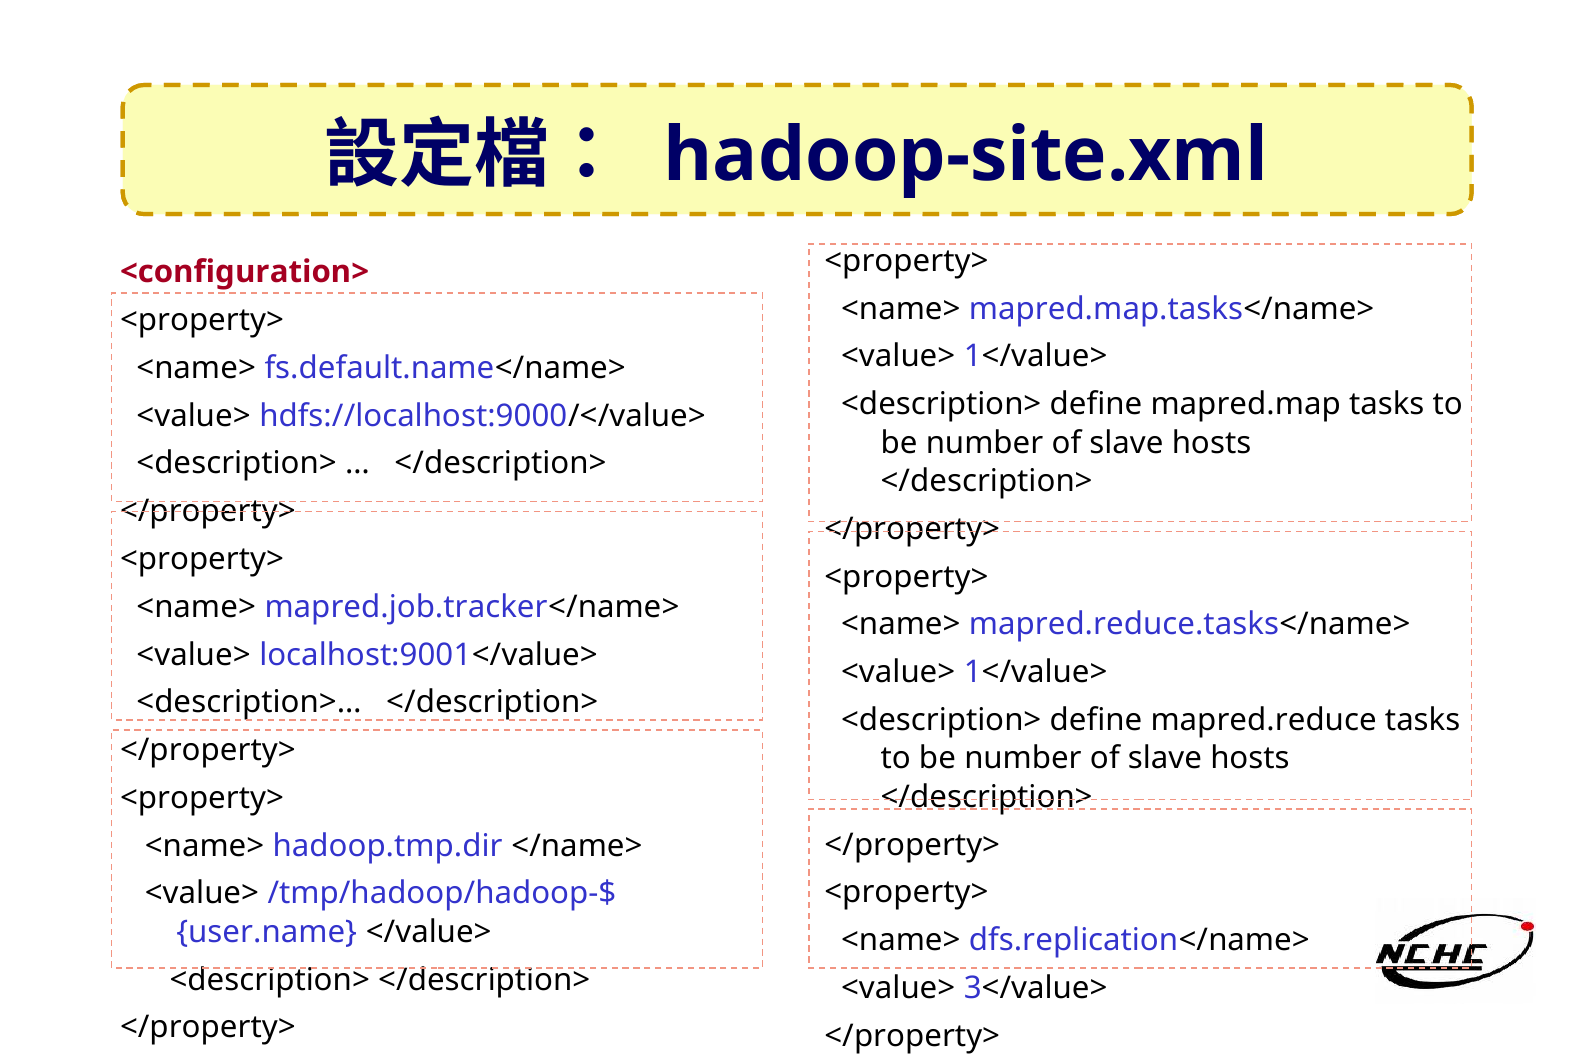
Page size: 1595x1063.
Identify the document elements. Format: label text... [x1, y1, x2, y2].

picture [1375, 898, 1536, 1004]
list <property> <name> mapred.map.tasks</name> <value> 1</value> <description> define mapred.map tasks to be number of slave hosts </description> </property> <property> <name> mapred.reduce.tasks</name> <value> 1</value> <description> define mapred.reduce tasks to be number of slave hosts </description> </property> <property> <name> dfs.replication</name> <value> 3</value> </property> </configuration> [809, 233, 1495, 1001]
list <configuration> <property> <name> fs.default.name</name> <value> hdfs://localhost:9000/</value> <description> … </description> </property> <property> <name> mapred.job.tracker</name> <value> localhost:9001</value> <description>… </description> </property> <property> <name> hadoop.tmp.dir </name> <value> /tmp/hadoop/hadoop-${user.name} </value> <description> </description> </property> [105, 244, 779, 987]
title 設定檔： hadoop-site.xml [169, 83, 1425, 213]
